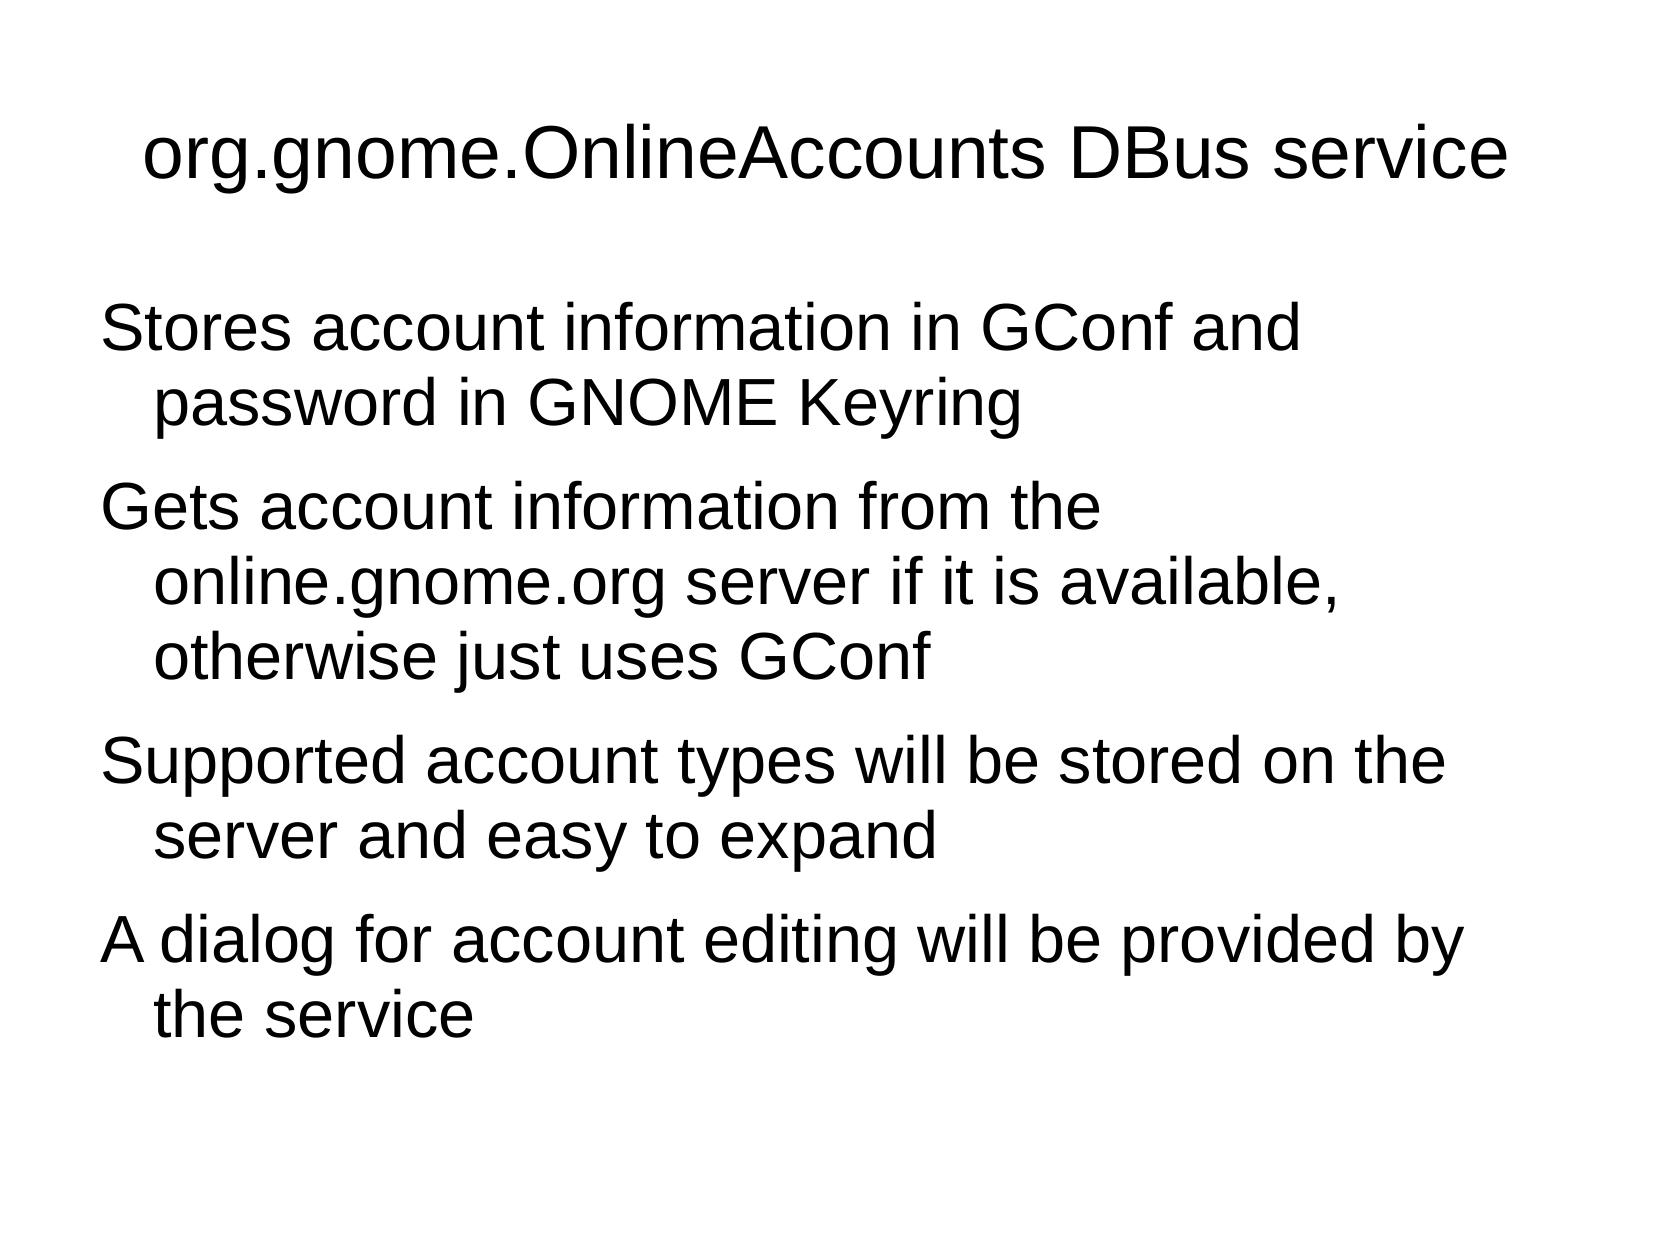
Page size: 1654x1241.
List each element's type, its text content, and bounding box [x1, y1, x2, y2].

title org.gnome.OnlineAccounts DBus service [82, 56, 1571, 250]
list Stores account information in GConf and password in GNOME Keyring Gets account information from the online.gnome.org server if it is available, otherwise just uses GConf Supported account types will be stored on the server and easy to expand A dialog for account editing will be provided by the service [82, 290, 1571, 1094]
